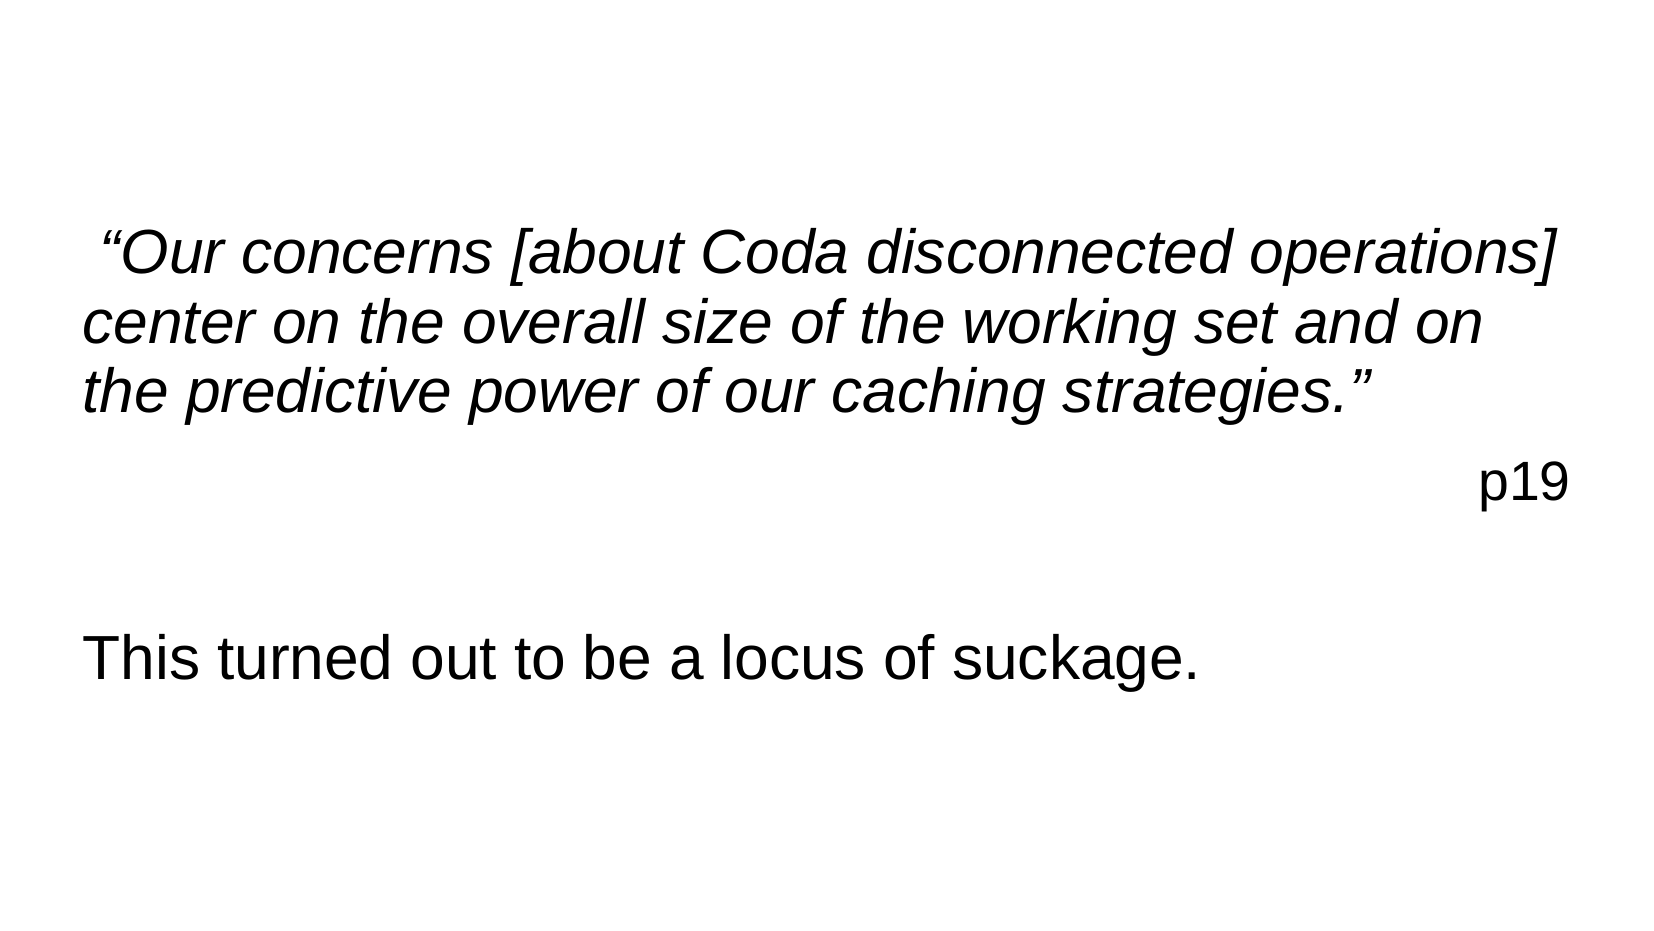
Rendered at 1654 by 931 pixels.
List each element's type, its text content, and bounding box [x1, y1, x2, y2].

list “Our concerns [about Coda disconnected operations] center on the overall size of the working set and on the predictive power of our caching strategies.” p19 This turned out to be a locus of suckage. [82, 217, 1571, 758]
